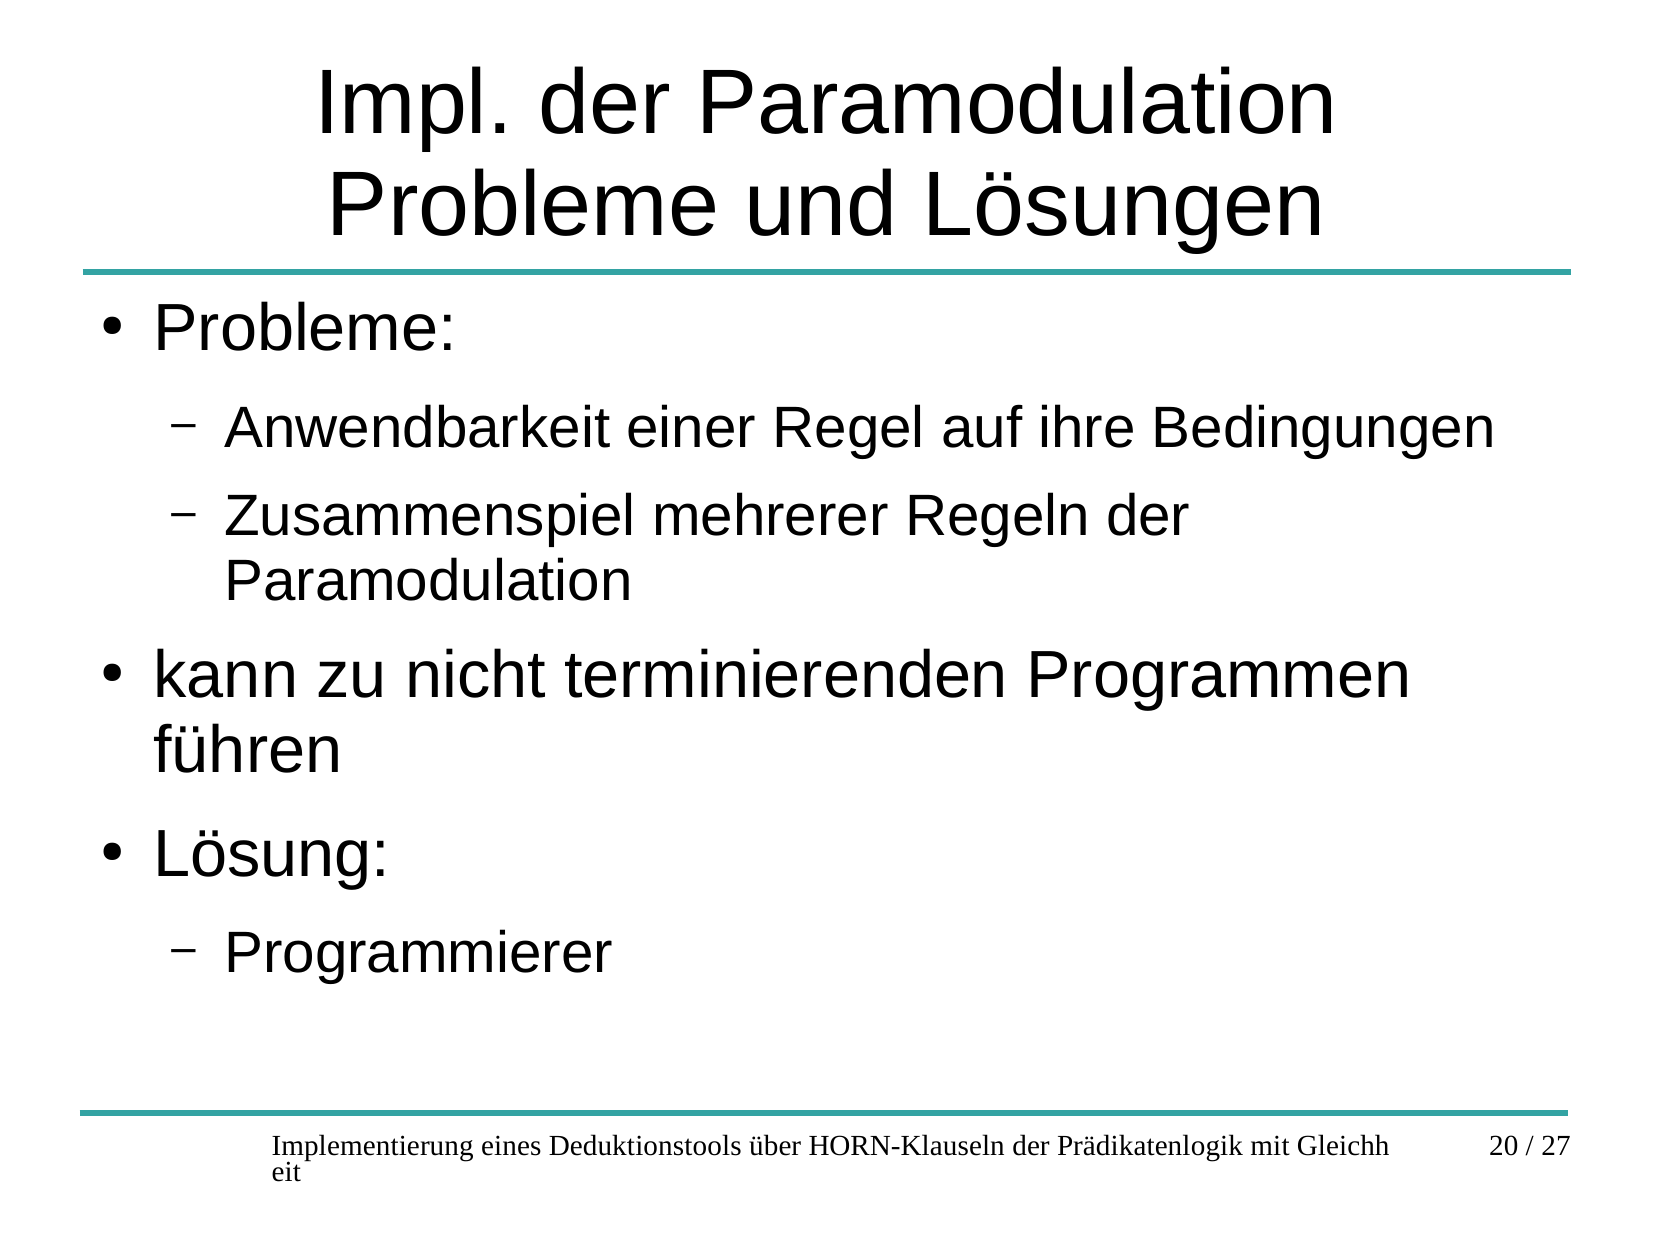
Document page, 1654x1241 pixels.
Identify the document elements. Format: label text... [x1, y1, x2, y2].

title Impl. der Paramodulation Probleme und Lösungen [82, 49, 1571, 257]
list Probleme: Anwendbarkeit einer Regel auf ihre Bedingungen Zusammenspiel mehrerer Regeln der Paramodulation kann zu nicht terminierenden Programmen führen Lösung: Programmierer [82, 290, 1538, 1099]
